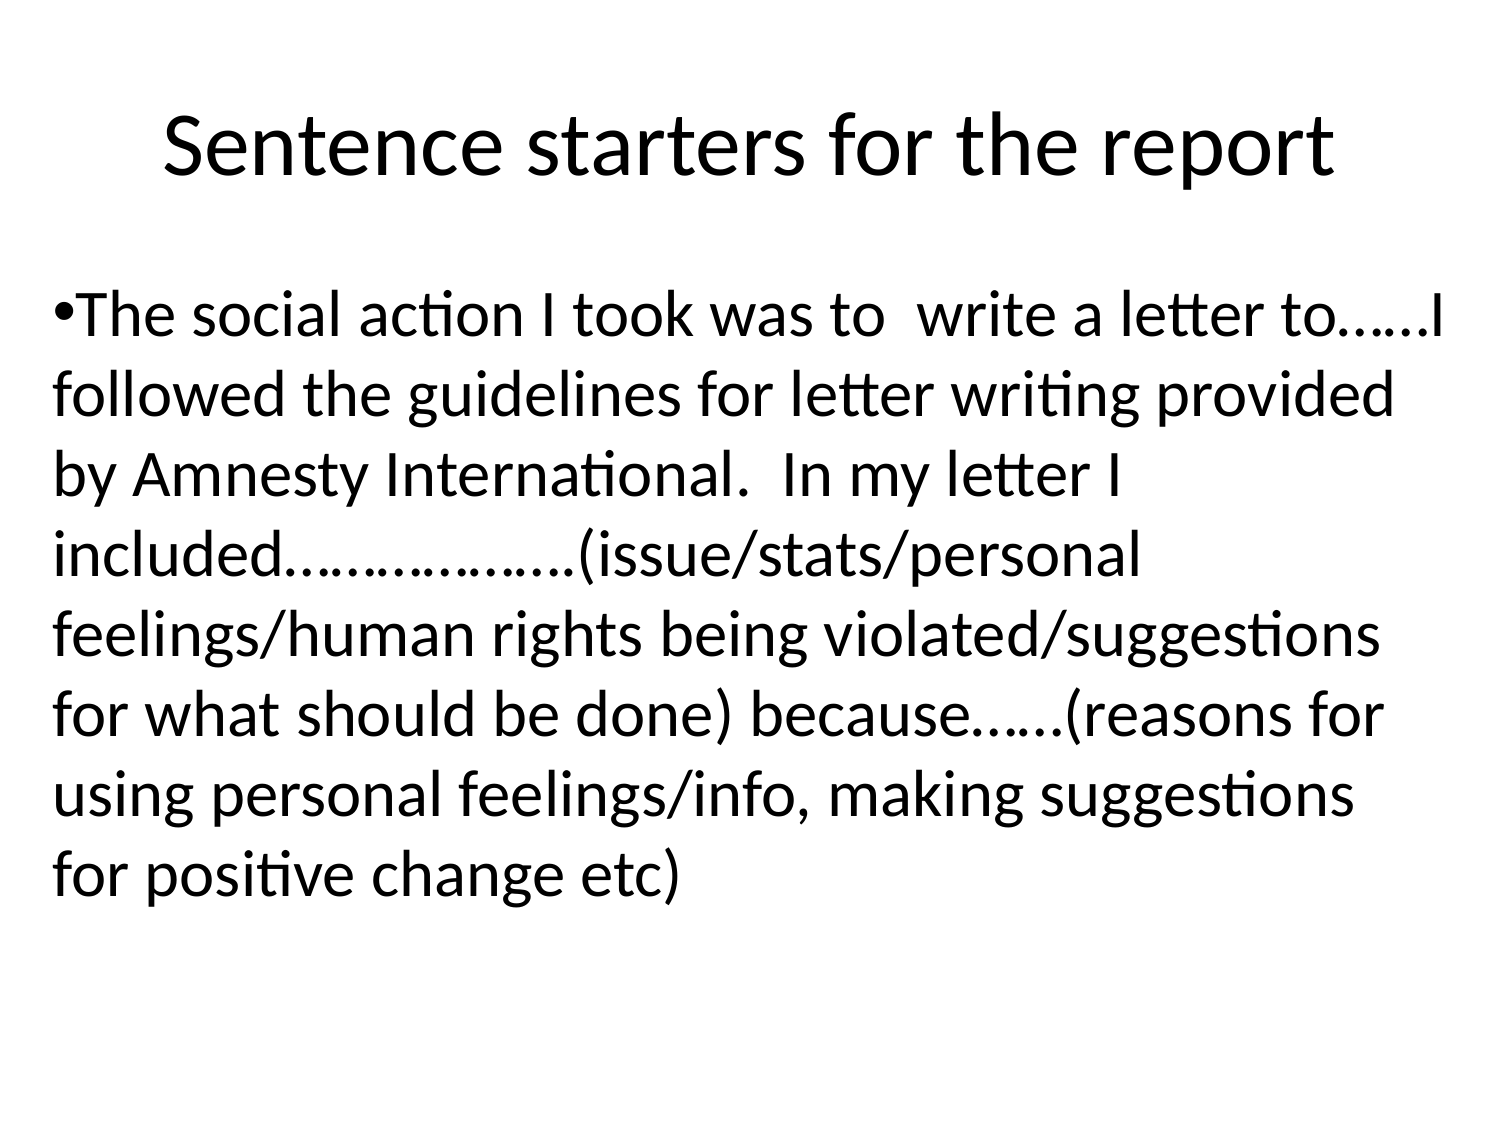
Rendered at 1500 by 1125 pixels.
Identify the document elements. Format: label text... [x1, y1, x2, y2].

text_box The social action I took was to write a letter to……I followed the guidelines for letter writing provided by Amnesty International. In my letter I included……………….(issue/stats/personal feelings/human rights being violated/suggestions for what should be done) because……(reasons for using personal feelings/info, making suggestions for positive change etc) [37, 262, 1463, 1005]
text_box Sentence starters for the report [75, 45, 1425, 233]
